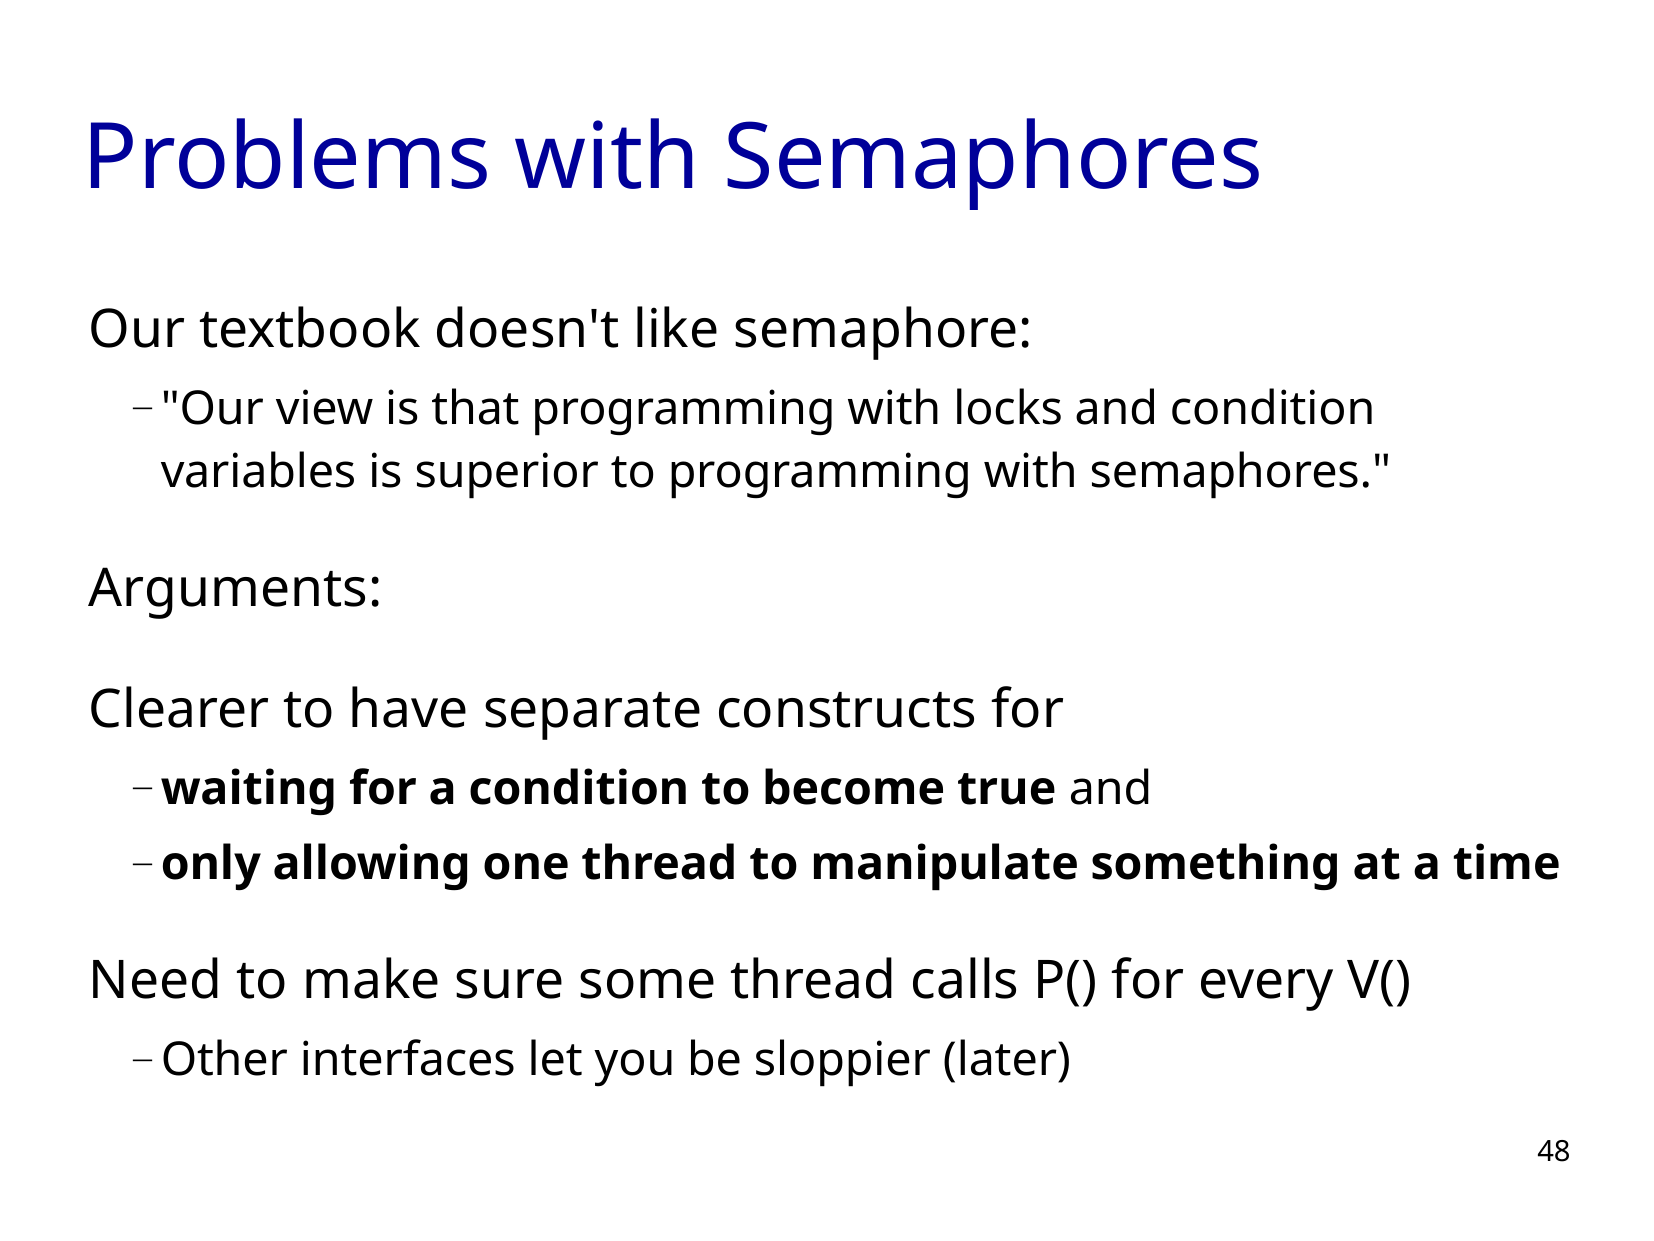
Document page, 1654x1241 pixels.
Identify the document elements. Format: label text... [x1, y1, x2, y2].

list Our textbook doesn't like semaphore: "Our view is that programming with locks and condition variables is superior to programming with semaphores." Arguments: Clearer to have separate constructs for waiting for a condition to become true and only allowing one thread to manipulate something at a time Need to make sure some thread calls P() for every V() Other interfaces let you be sloppier (later) [60, 290, 1571, 1096]
title Problems with Semaphores [82, 49, 1571, 257]
